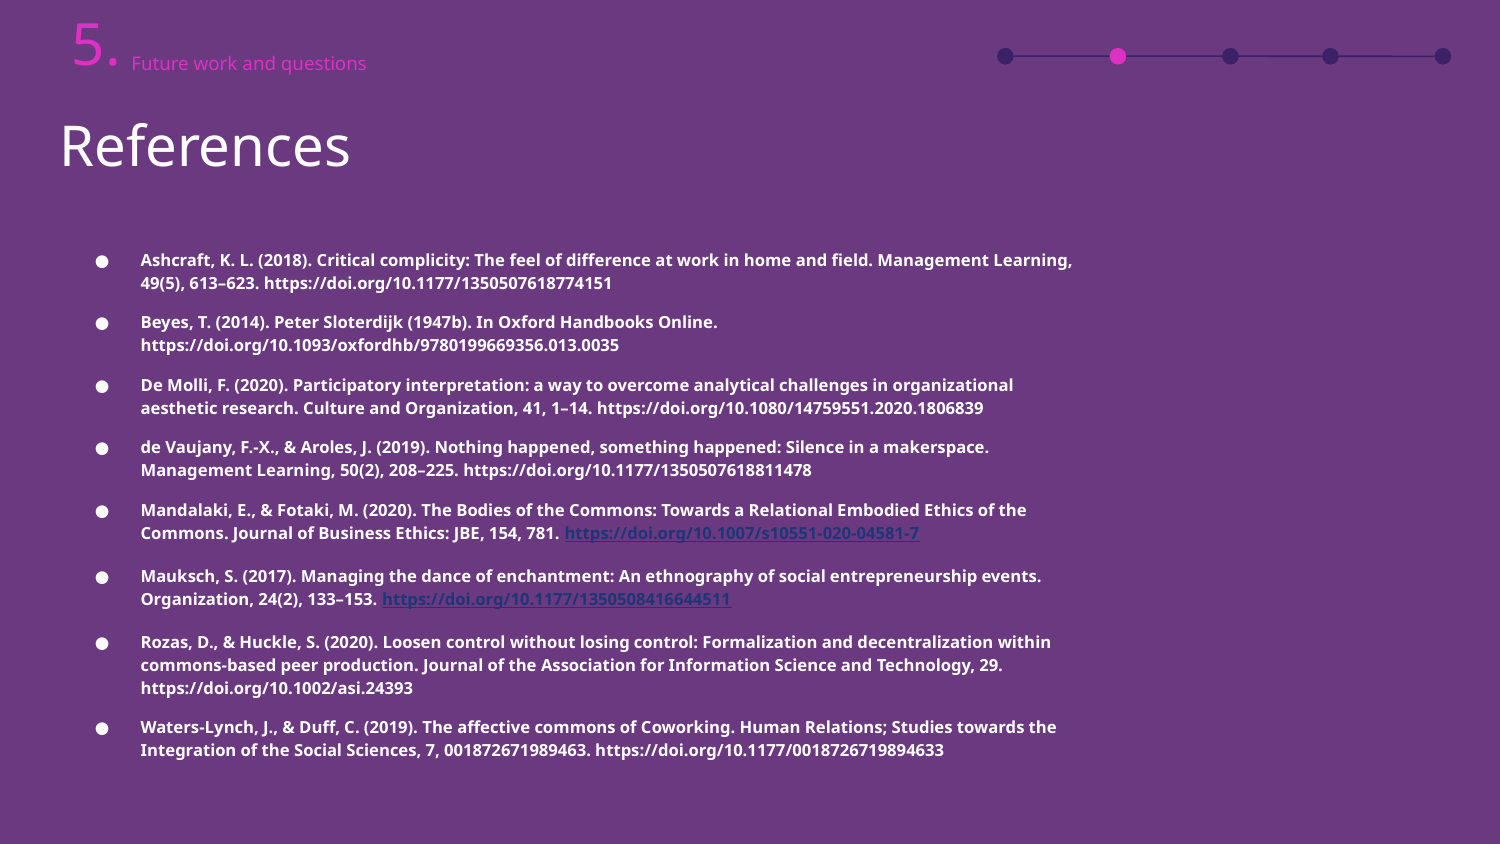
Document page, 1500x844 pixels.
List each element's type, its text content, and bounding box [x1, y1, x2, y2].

text_box [1322, 47, 1339, 65]
title References [44, 95, 1021, 212]
list Ashcraft, K. L. (2018). Critical complicity: The feel of difference at work in home and field. Management Learning, 49(5), 613–623. https://doi.org/10.1177/1350507618774151 Beyes, T. (2014). Peter Sloterdijk (1947b). In Oxford Handbooks Online. https://doi.org/10.1093/oxfordhb/9780199669356.013.0035 De Molli, F. (2020). Participatory interpretation: a way to overcome analytical challenges in organizational aesthetic research. Culture and Organization, 41, 1–14. https://doi.org/10.1080/14759551.2020.1806839 de Vaujany, F.-X., & Aroles, J. (2019). Nothing happened, something happened: Silence in a makerspace. Management Learning, 50(2), 208–225. https://doi.org/10.1177/1350507618811478 Mandalaki, E., & Fotaki, M. (2020). The Bodies of the Commons: Towards a Relational Embodied Ethics of the Commons. Journal of Business Ethics: JBE, 154, 781. https://doi.org/10.1007/s10551-020-04581-7 Mauksch, S. (2017). Managing the dance of enchantment: An ethnography of social entrepreneurship events. Organization, 24(2), 133–153. https://doi.org/10.1177/1350508416644511 Rozas, D., & Huckle, S. (2020). Loosen control without losing control: Formalization and decentralization within commons‐based peer production. Journal of the Association for Information Science and Technology, 29. https://doi.org/10.1002/asi.24393 Waters-Lynch, J., & Duff, C. (2019). The affective commons of Coworking. Human Relations; Studies towards the Integration of the Social Sciences, 7, 001872671989463. https://doi.org/10.1177/0018726719894633 [50, 231, 1094, 822]
text_box [1434, 47, 1452, 65]
list Future work and questions [116, 33, 976, 82]
text_box [1222, 47, 1239, 65]
text_box [1109, 47, 1127, 65]
text_box [997, 47, 1014, 65]
title 5. [56, 0, 165, 98]
